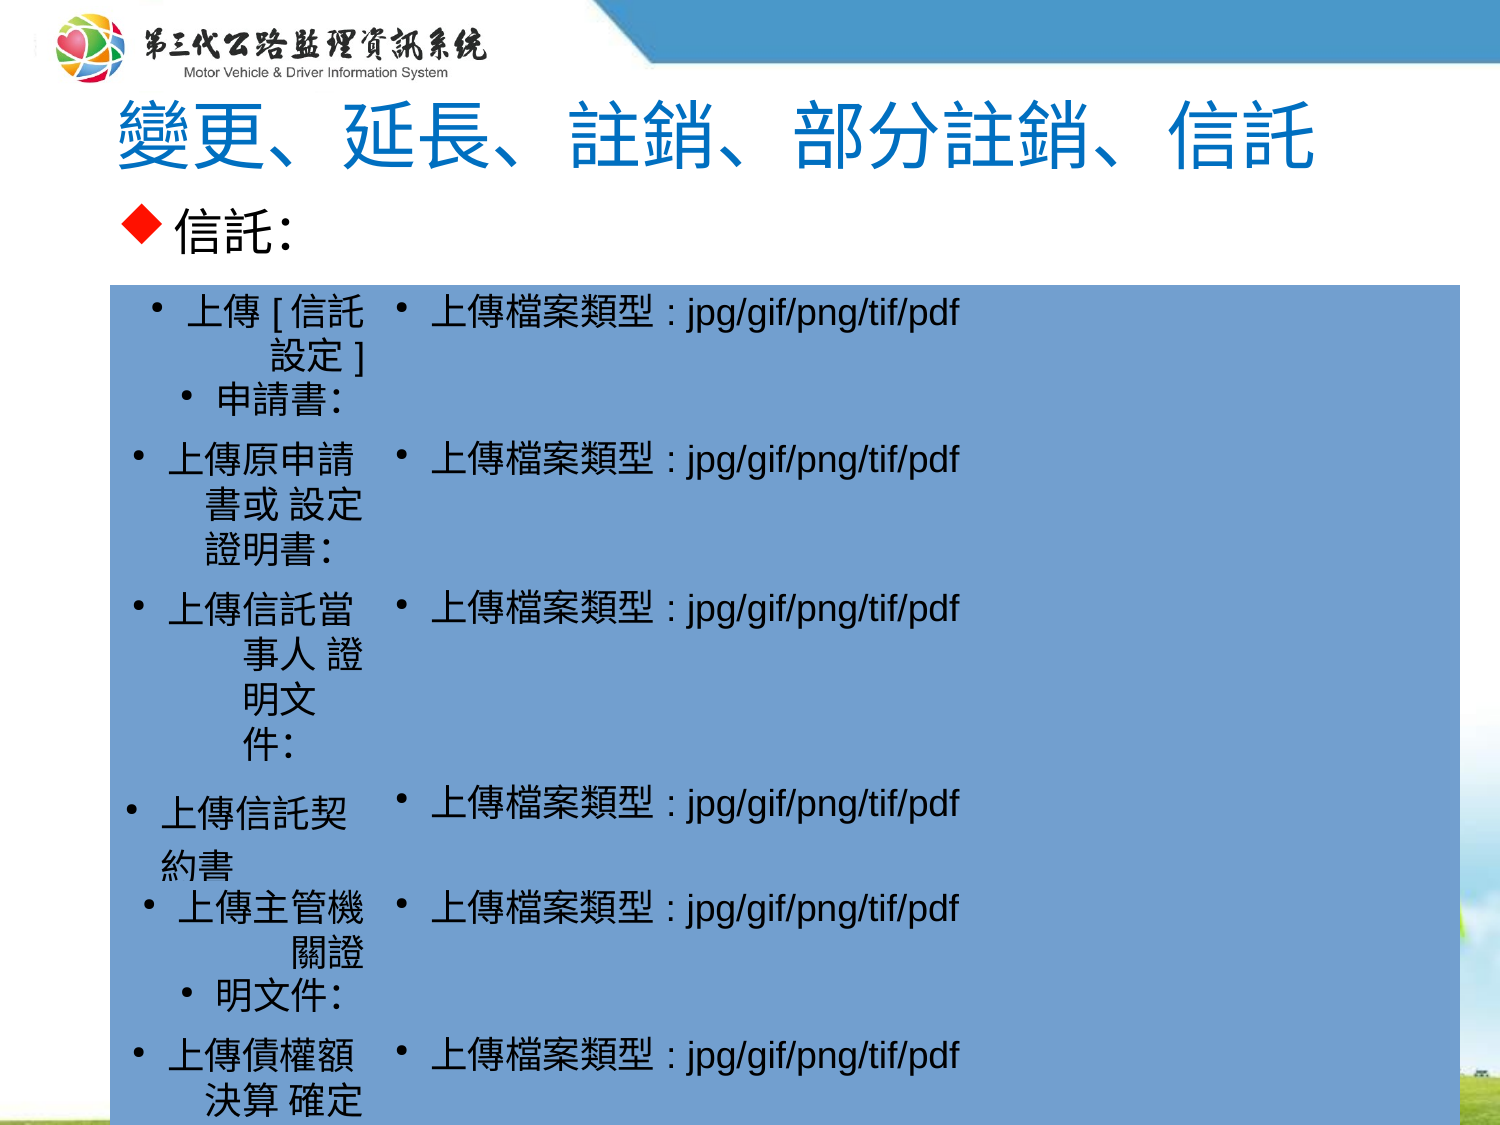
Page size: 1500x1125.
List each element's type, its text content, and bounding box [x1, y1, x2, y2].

table_cell 上傳信託當事人 證明文件： [110, 581, 380, 776]
table_cell 上傳檔案類型: jpg/gif/png/tif/pdf [380, 1028, 1460, 1125]
table_cell 上傳債權額決算 確定證明書： [110, 1028, 380, 1125]
text_box 變更、延長、註銷、部分註銷、信託 [114, 86, 1319, 276]
text_box 信託： [113, 198, 324, 261]
table_cell 上傳檔案類型: jpg/gif/png/tif/pdf [380, 432, 1460, 581]
table_header 上傳[信託設定] 申請書： [110, 285, 380, 432]
table_header 上傳檔案類型: jpg/gif/png/tif/pdf [380, 285, 1460, 432]
table_cell 上傳檔案類型: jpg/gif/png/tif/pdf [380, 776, 1460, 881]
table_cell 上傳原申請書或 設定證明書： [110, 432, 380, 581]
table_cell 上傳檔案類型: jpg/gif/png/tif/pdf [380, 581, 1460, 776]
table_cell 上傳檔案類型: jpg/gif/png/tif/pdf [380, 881, 1460, 1028]
table_cell 上傳信託契約書 [110, 776, 380, 881]
table_cell 上傳主管機關證 明文件： [110, 881, 380, 1028]
